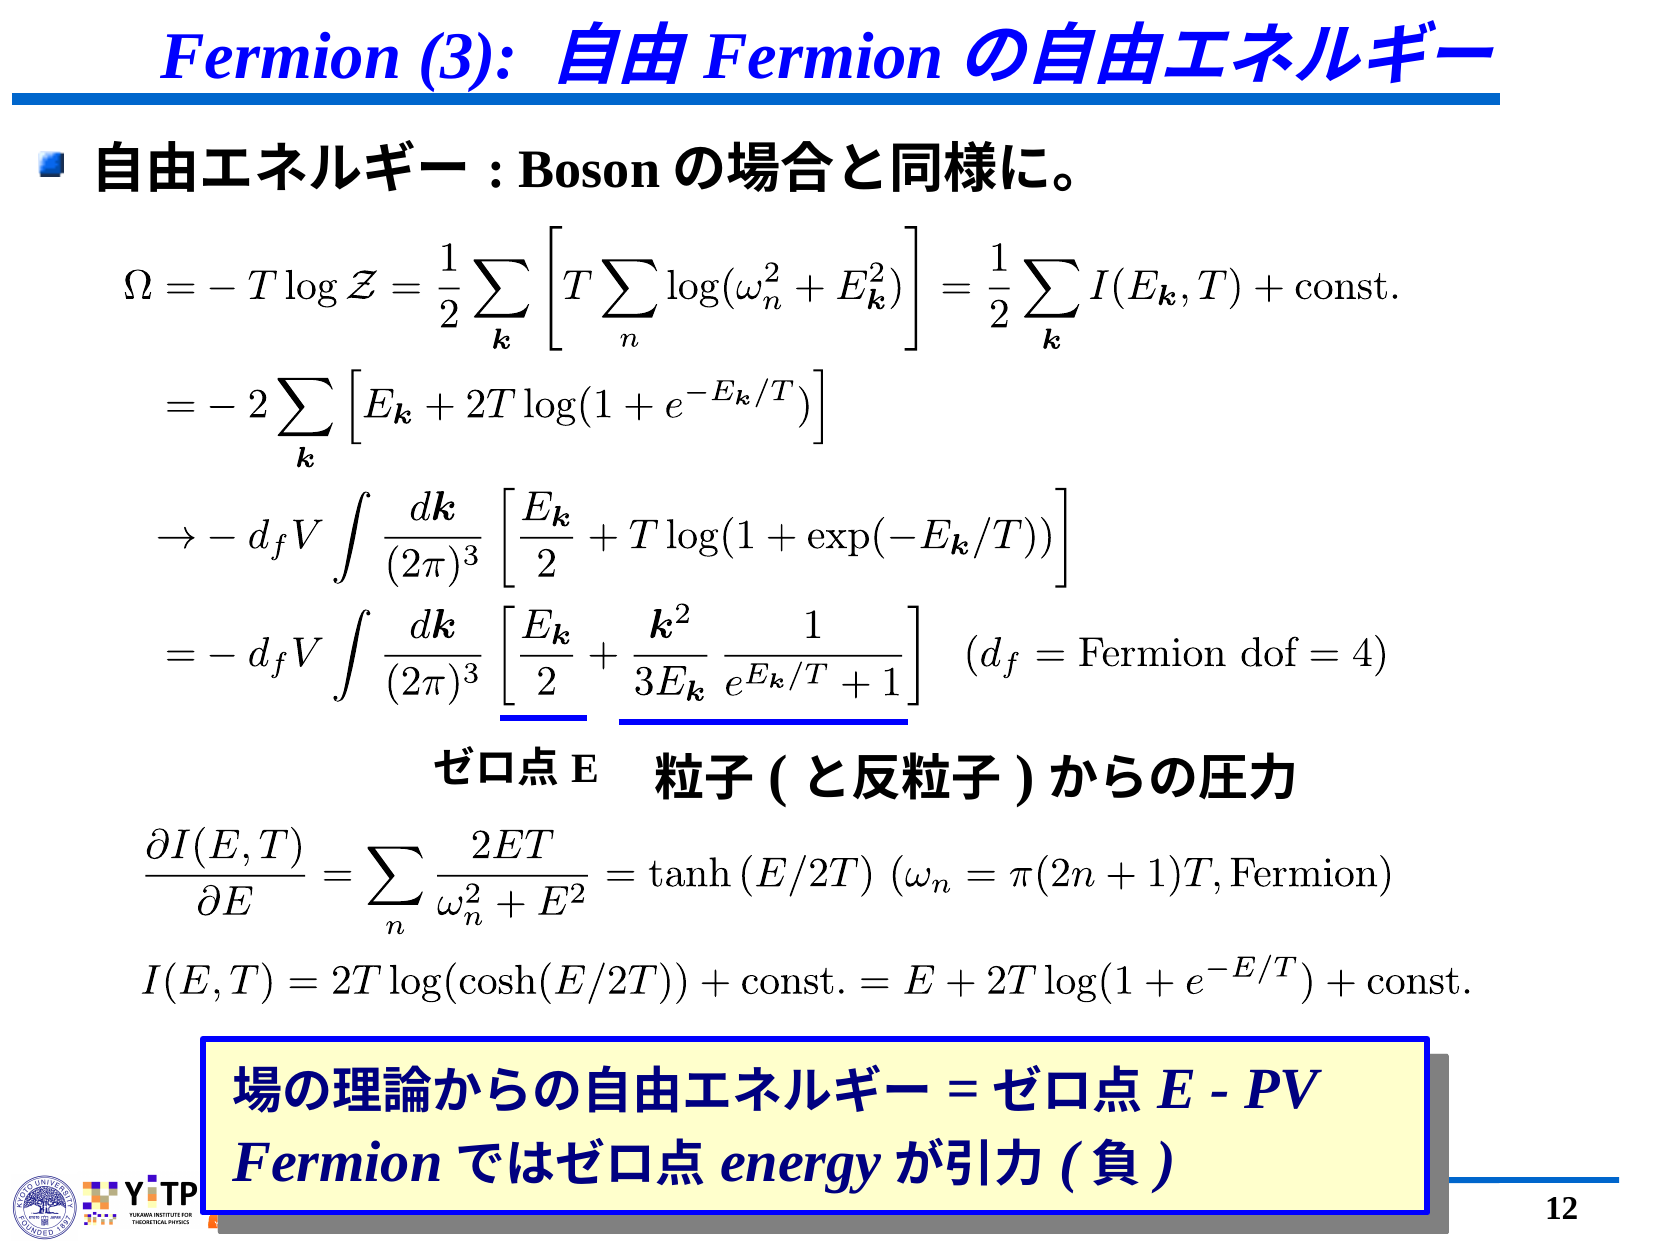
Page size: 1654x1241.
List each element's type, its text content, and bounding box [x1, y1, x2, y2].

title Fermion (3): 自由Fermionの自由エネルギー [0, 0, 1654, 99]
text_box [123, 226, 1401, 706]
text_box [140, 826, 1473, 1004]
list 自由エネルギー: Bosonの場合と同様に。 [20, 124, 1621, 1137]
text_box ゼロ点E [433, 733, 600, 797]
picture [11, 1171, 217, 1241]
text_box 場の理論からの自由エネルギー=ゼロ点E - PV Fermionではゼロ点energyが引力(負) [202, 1038, 1428, 1213]
text_box 粒子(と反粒子)からの圧力 [654, 736, 1320, 813]
